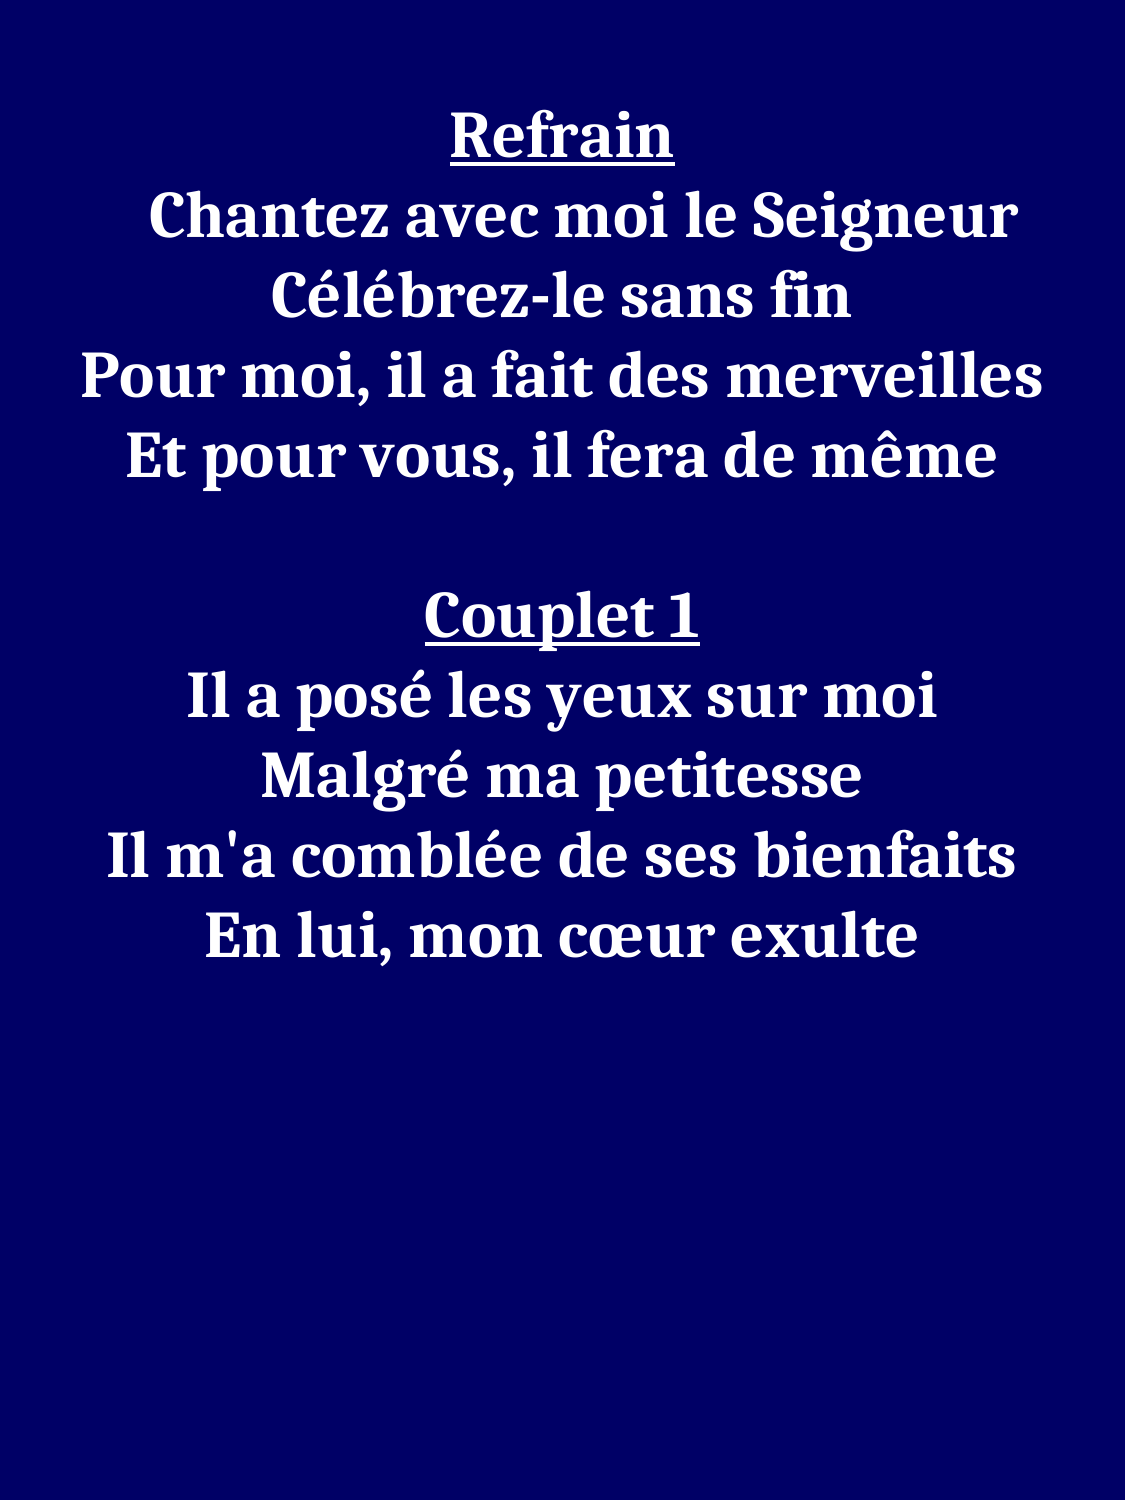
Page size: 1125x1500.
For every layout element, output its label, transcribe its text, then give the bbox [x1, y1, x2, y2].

text_box Refrain Chantez avec moi le Seigneur Célébrez-le sans fin Pour moi, il a fait des merveilles Et pour vous, il fera de même Couplet 1 Il a posé les yeux sur moi Malgré ma petitesse Il m'a comblée de ses bienfaits En lui, mon cœur exulte [0, 23, 1125, 979]
